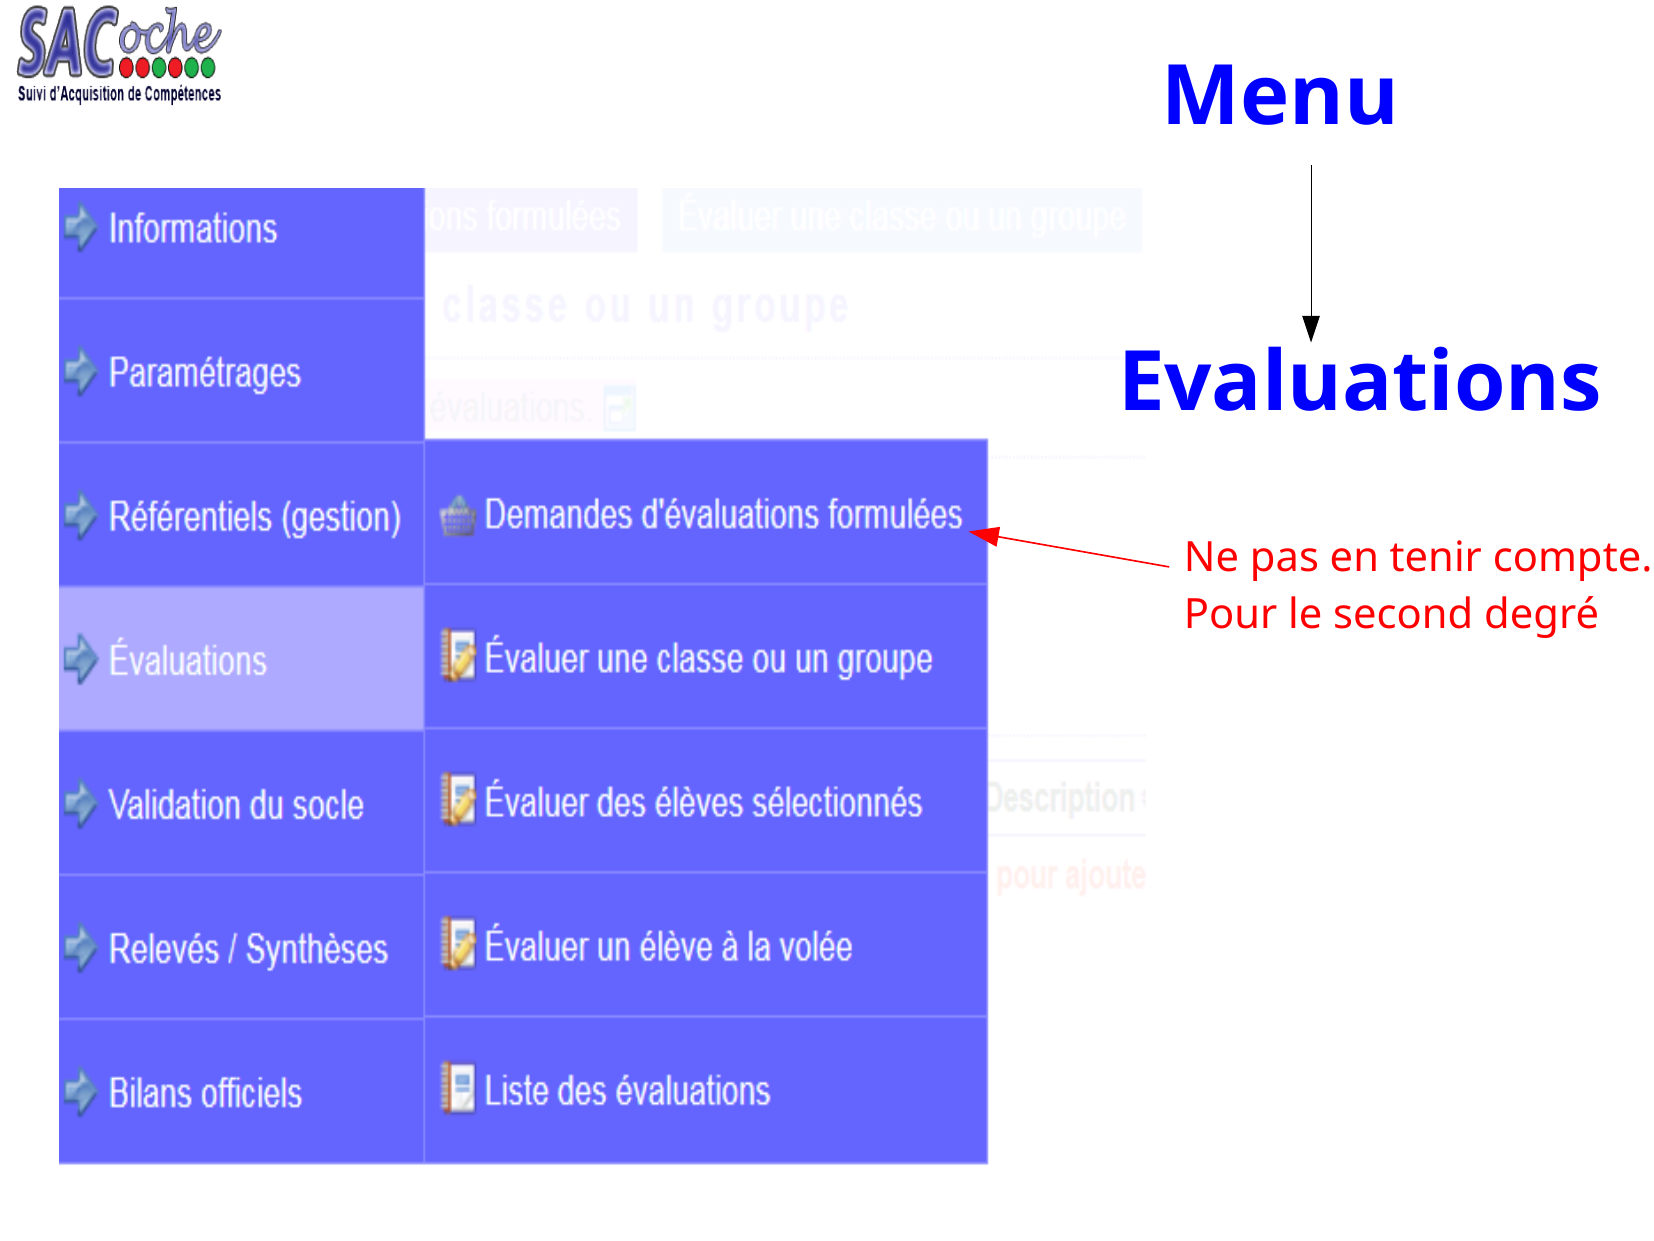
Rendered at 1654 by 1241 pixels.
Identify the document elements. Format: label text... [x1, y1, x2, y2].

text_box Ne pas en tenir compte. Pour le second degré [1169, 519, 1654, 651]
picture [13, 1, 225, 107]
picture [59, 188, 1146, 1170]
text_box Menu Evaluations [1003, 35, 1654, 443]
